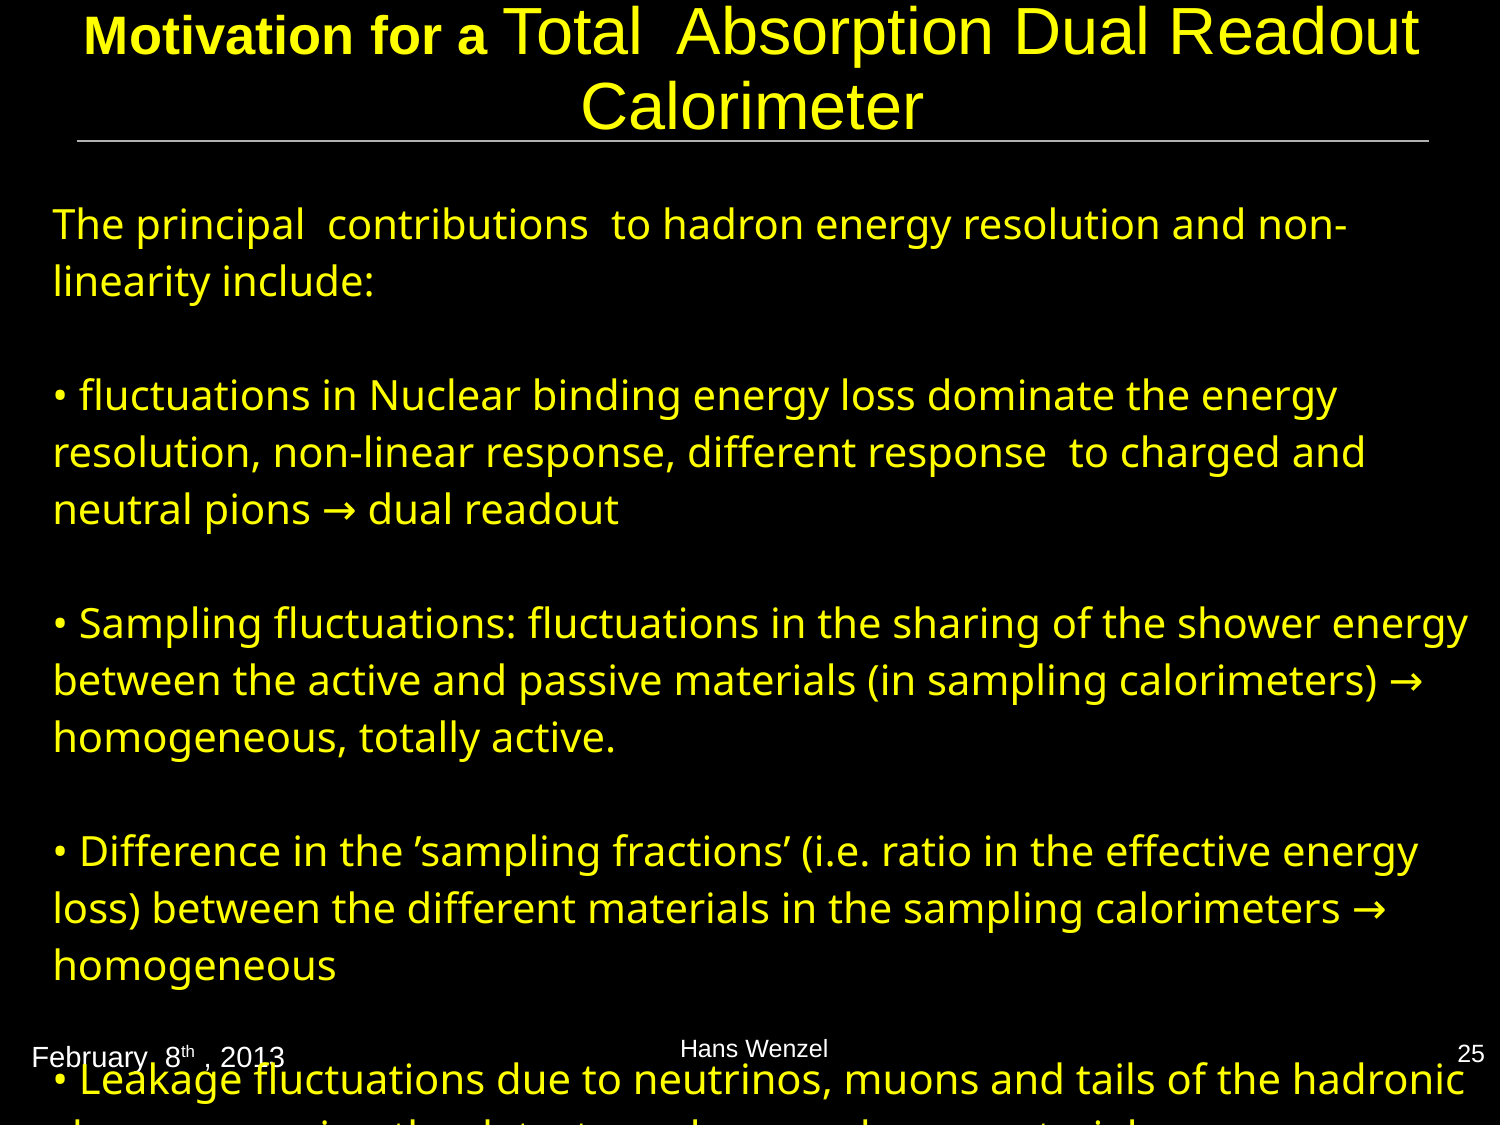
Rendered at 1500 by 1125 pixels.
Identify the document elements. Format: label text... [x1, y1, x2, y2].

text_box The principal contributions to hadron energy resolution and non-linearity include: • fluctuations in Nuclear binding energy loss dominate the energy resolution, non-linear response, different response to charged and neutral pions → dual readout • Sampling fluctuations: fluctuations in the sharing of the shower energy between the active and passive materials (in sampling calorimeters) → homogeneous, totally active. • Difference in the ’sampling fractions’ (i.e. ratio in the effective energy loss) between the different materials in the sampling calorimeters → homogeneous • Leakage fluctuations due to neutrinos, muons and tails of the hadronic shower escaping the detector volume → dense material [37, 187, 1500, 1027]
title Motivation for a Total Absorption Dual Readout Calorimeter [77, 0, 1428, 163]
